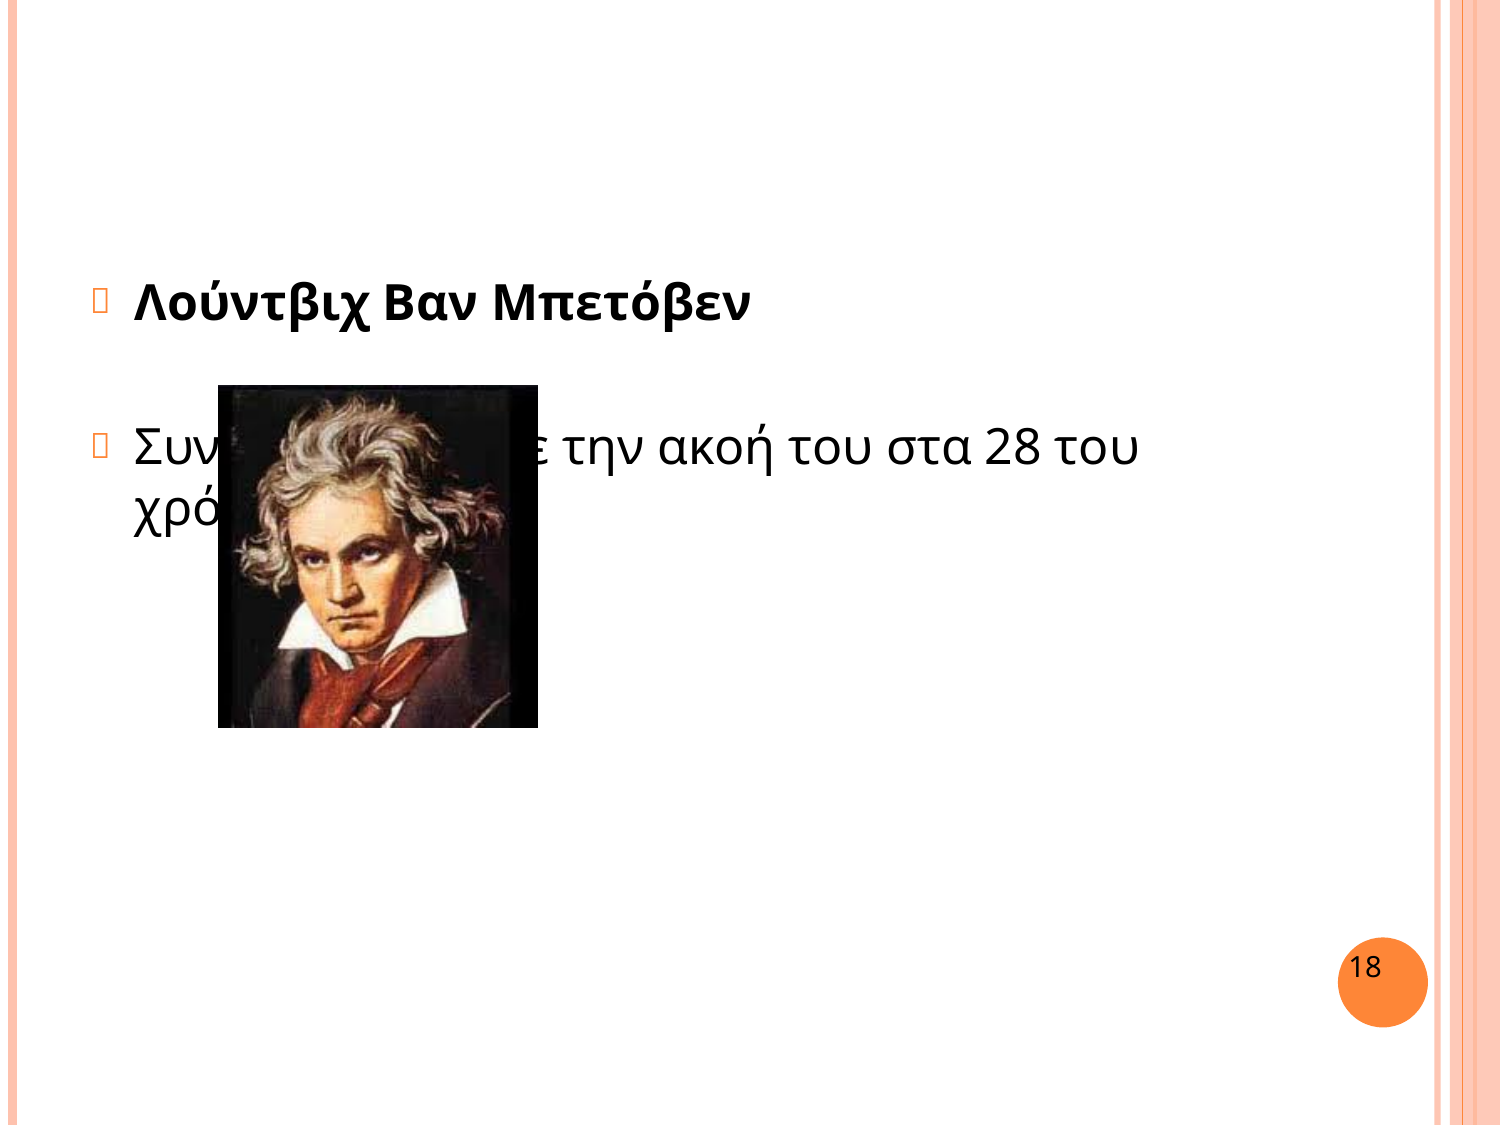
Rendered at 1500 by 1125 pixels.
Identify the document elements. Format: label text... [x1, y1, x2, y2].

slide_number <αριθμός> [1333, 940, 1434, 1027]
picture [218, 385, 538, 728]
list Λούντβιχ Βαν Μπετόβεν Συνθέτης – Έχασε την ακοή του στα 28 του χρόνια [75, 262, 1300, 1062]
